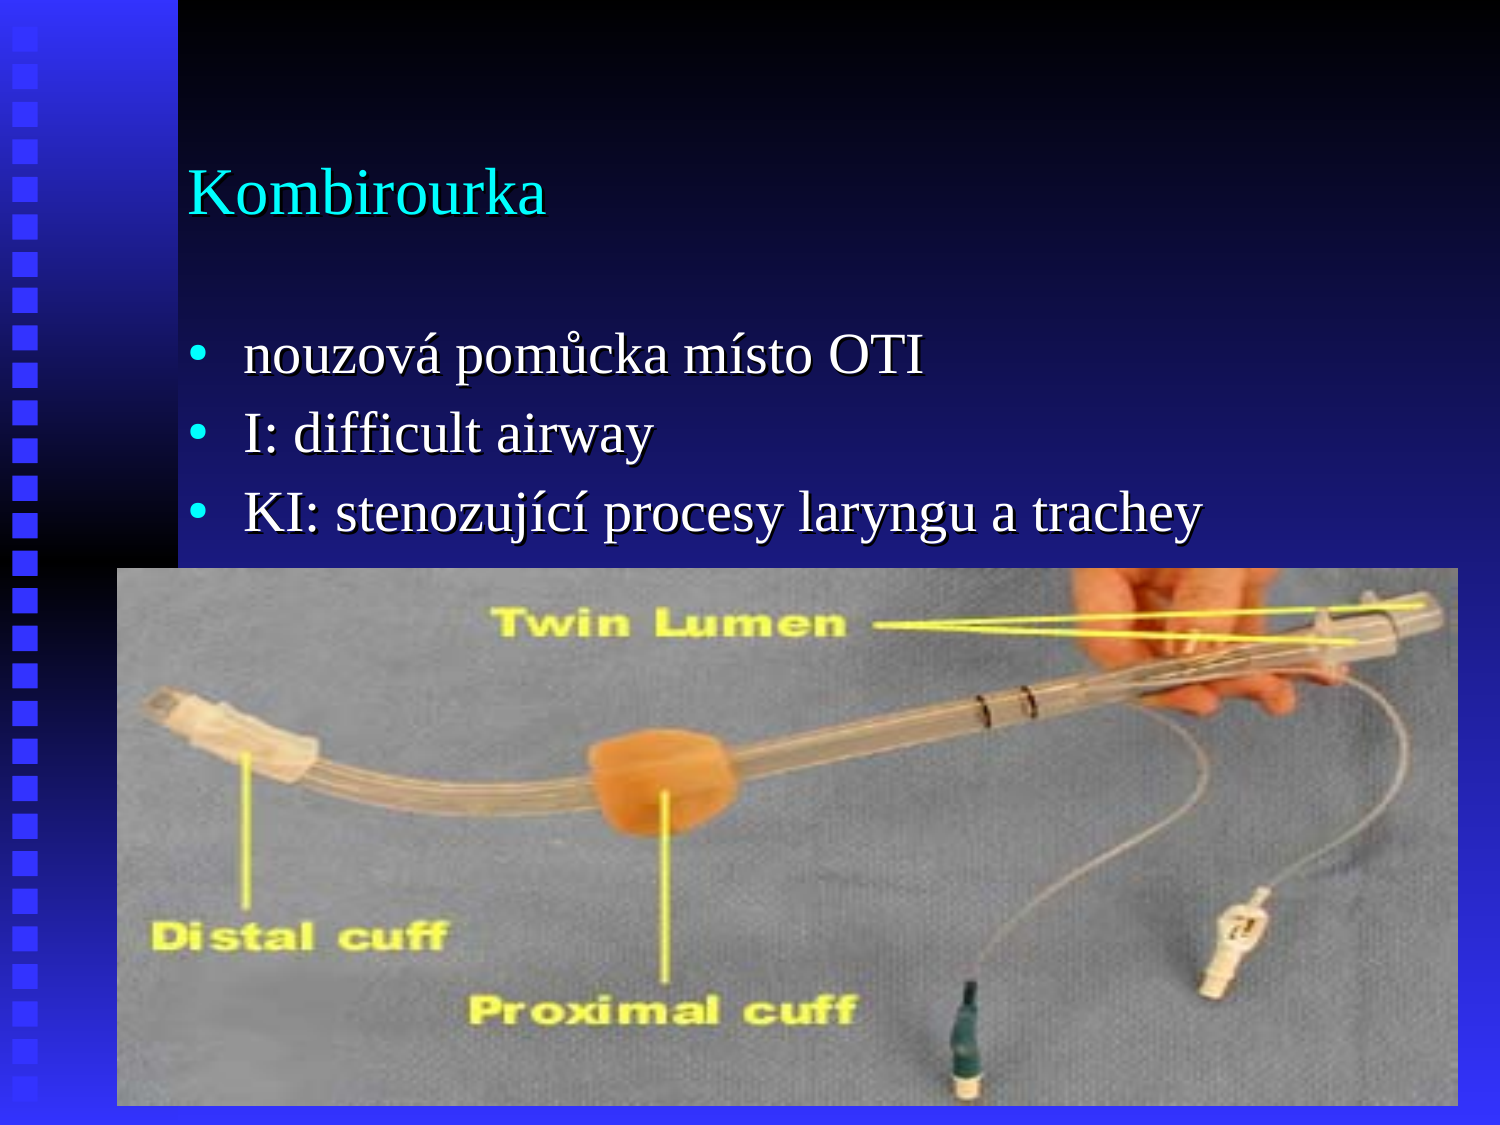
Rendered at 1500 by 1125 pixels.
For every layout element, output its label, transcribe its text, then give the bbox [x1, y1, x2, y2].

title Kombirourka [187, 99, 1463, 288]
picture [117, 568, 1458, 1106]
list nouzová pomůcka místo OTI I: difficult airway KI: stenozující procesy laryngu a trachey [187, 324, 1463, 1001]
